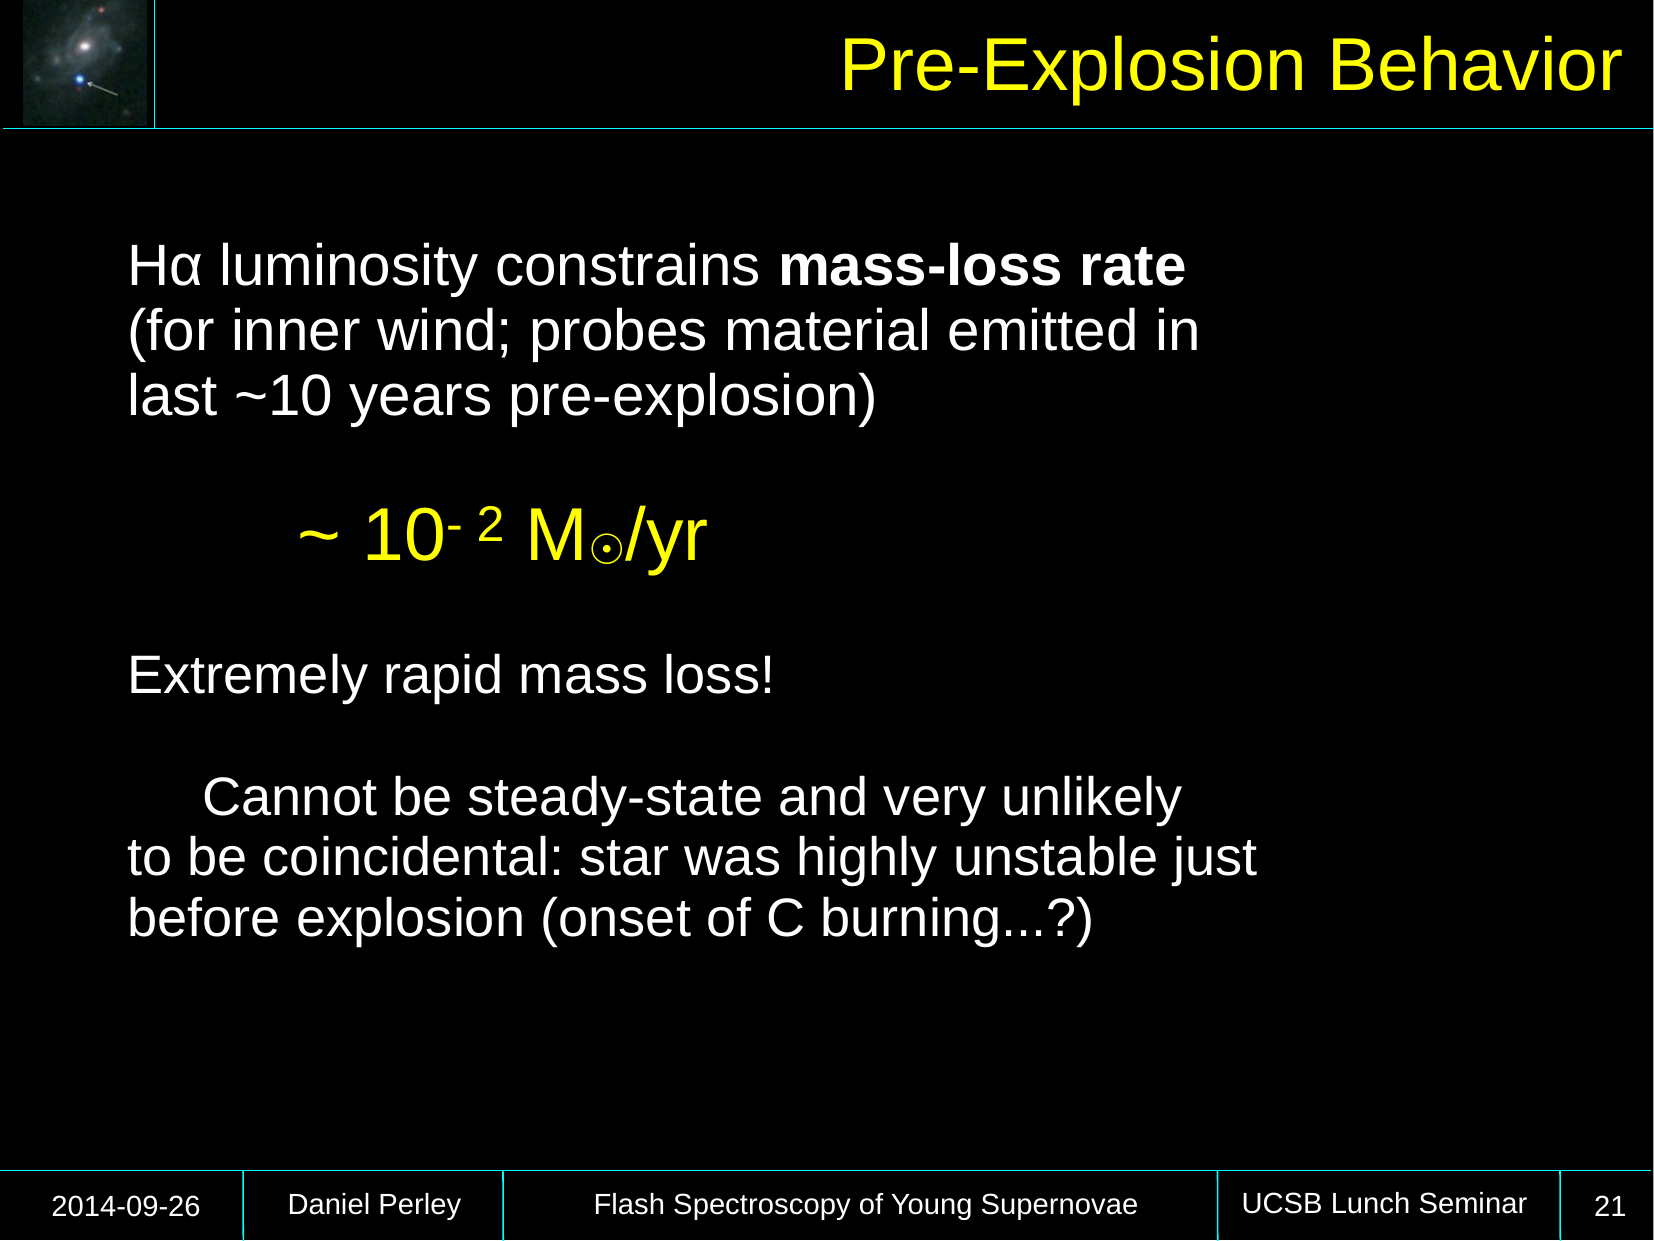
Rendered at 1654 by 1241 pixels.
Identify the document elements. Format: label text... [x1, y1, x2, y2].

text_box Hα luminosity constrains mass-loss rate (for inner wind; probes material emitted in last ~10 years pre-explosion) ~ 10- 2 M☉/yr [112, 225, 1313, 600]
picture [23, 0, 147, 126]
title Pre-Explosion Behavior [187, 21, 1624, 108]
text_box Extremely rapid mass loss! Cannot be steady-state and very unlikely to be coincidental: star was highly unstable just before explosion (onset of C burning...?) [112, 637, 1426, 1016]
